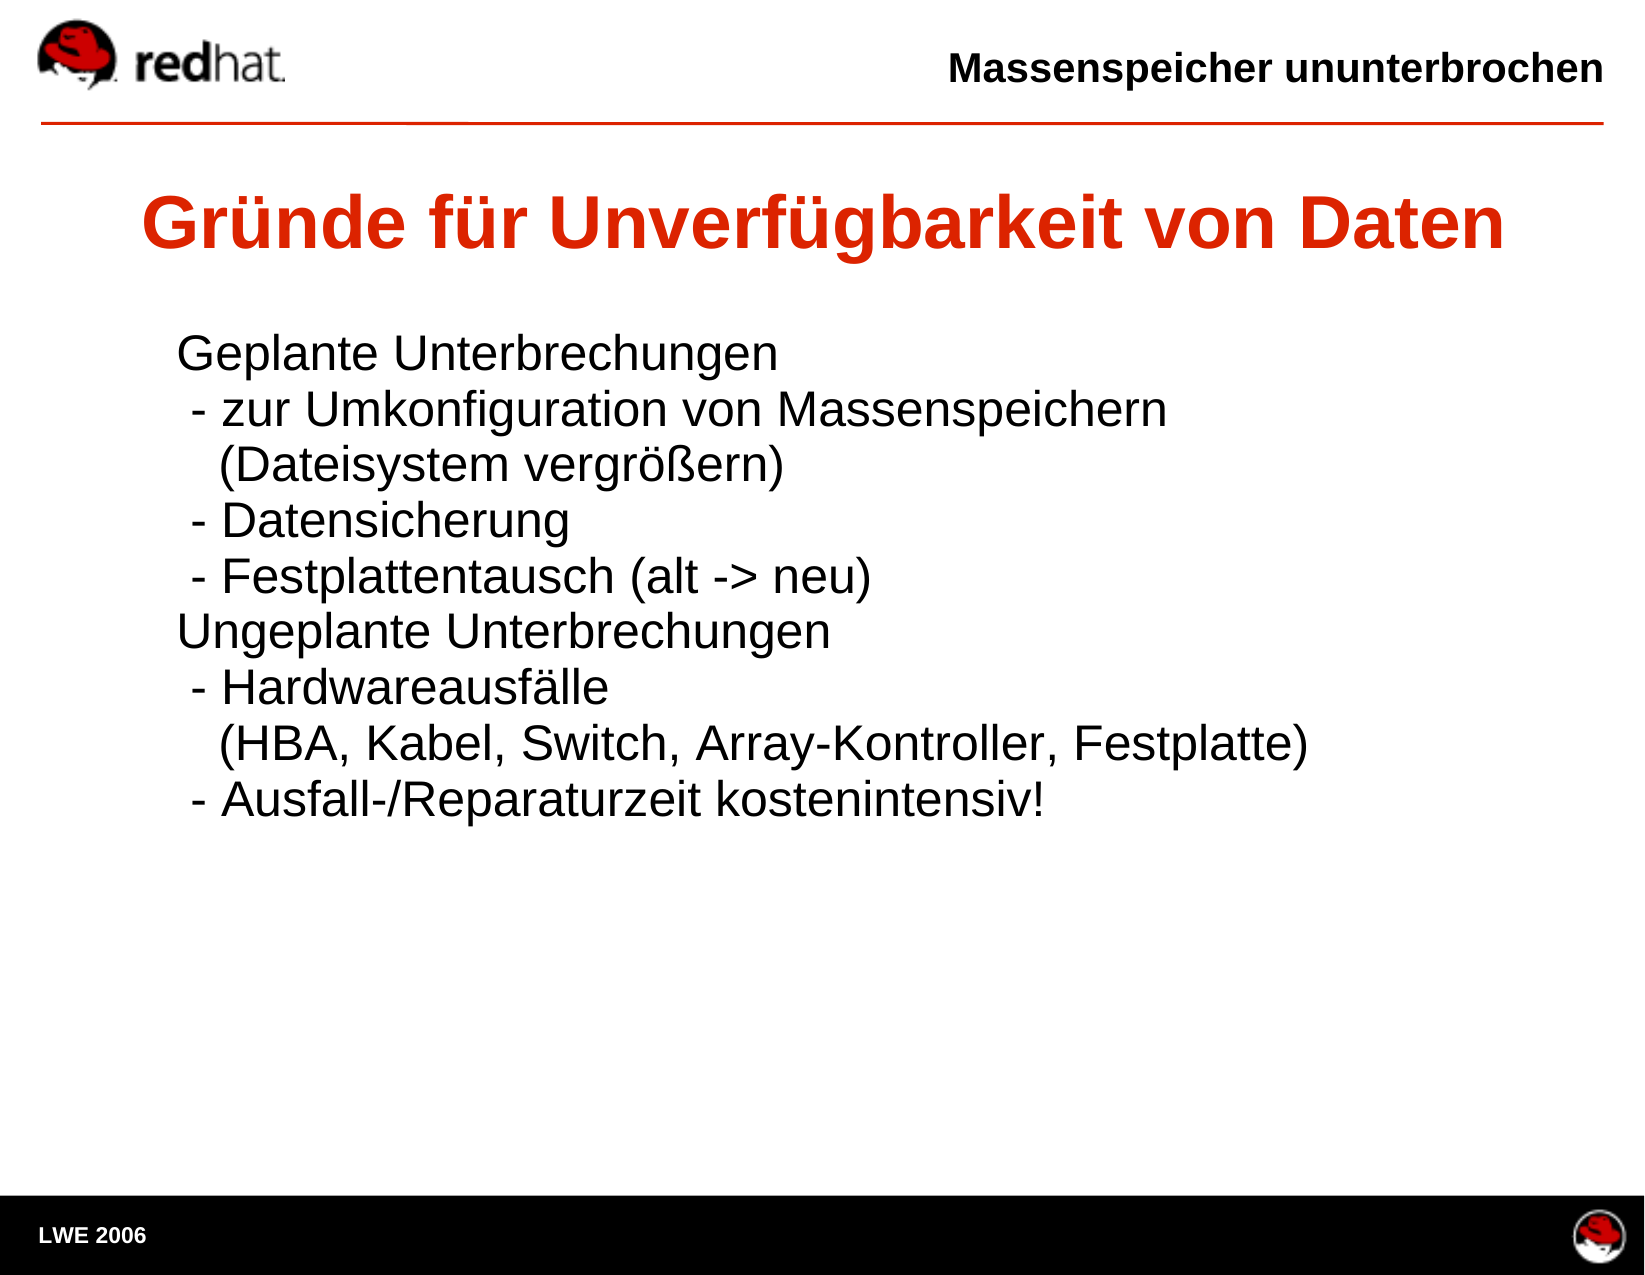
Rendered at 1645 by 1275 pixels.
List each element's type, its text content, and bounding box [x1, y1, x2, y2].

text_box [0, 1195, 1645, 1275]
picture [1568, 1206, 1631, 1270]
text_box Geplante Unterbrechungen - zur Umkonfiguration von Massenspeichern (Dateisystem vergrößern) - Datensicherung - Festplattentausch (alt -> neu) Ungeplante Unterbrechungen - Hardwareausfälle (HBA, Kabel, Switch, Array-Kontroller, Festplatte) - Ausfall-/Reparaturzeit kostenintensiv! [162, 324, 733, 699]
text_box Massenspeicher ununterbrochen [959, 44, 1605, 97]
text_box LWE 2006 [38, 1222, 381, 1252]
picture [36, 17, 285, 102]
text_box Gründe für Unverfügbarkeit von Daten [141, 180, 279, 274]
